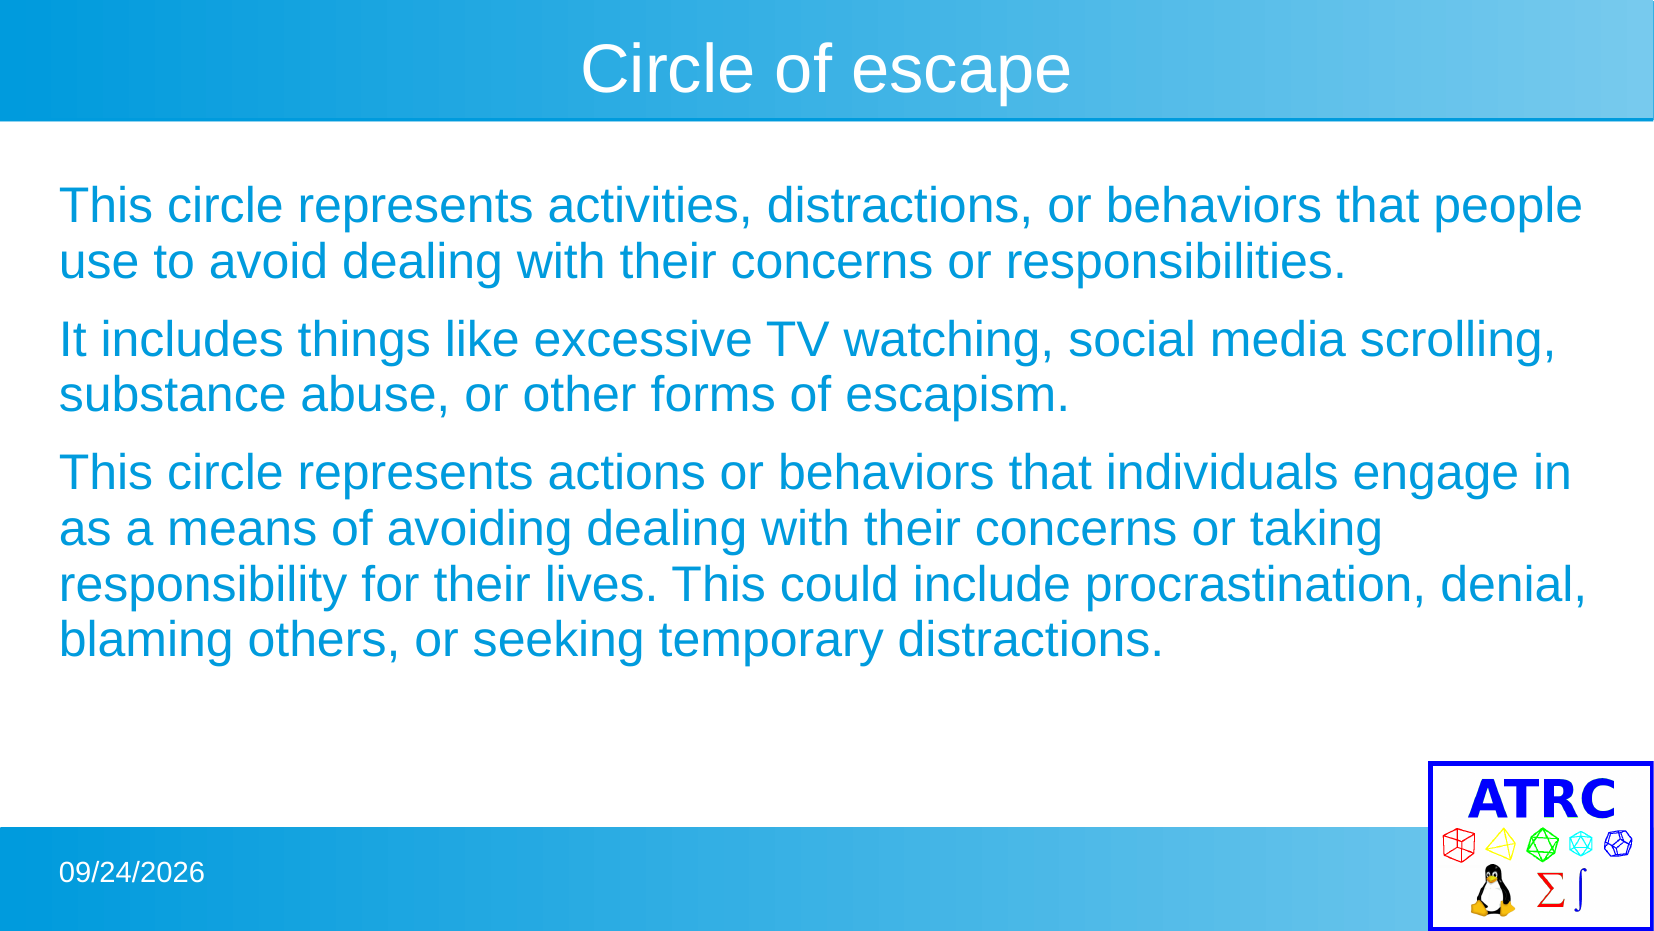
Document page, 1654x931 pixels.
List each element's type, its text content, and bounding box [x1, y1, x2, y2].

picture [1428, 761, 1654, 931]
list This circle represents activities, distractions, or behaviors that people use to avoid dealing with their concerns or responsibilities. It includes things like excessive TV watching, social media scrolling, substance abuse, or other forms of escapism. This circle represents actions or behaviors that individuals engage in as a means of avoiding dealing with their concerns or taking responsibility for their lives. This could include procrastination, denial, blaming others, or seeking temporary distractions. [59, 177, 1595, 768]
title Circle of escape [59, 29, 1595, 108]
